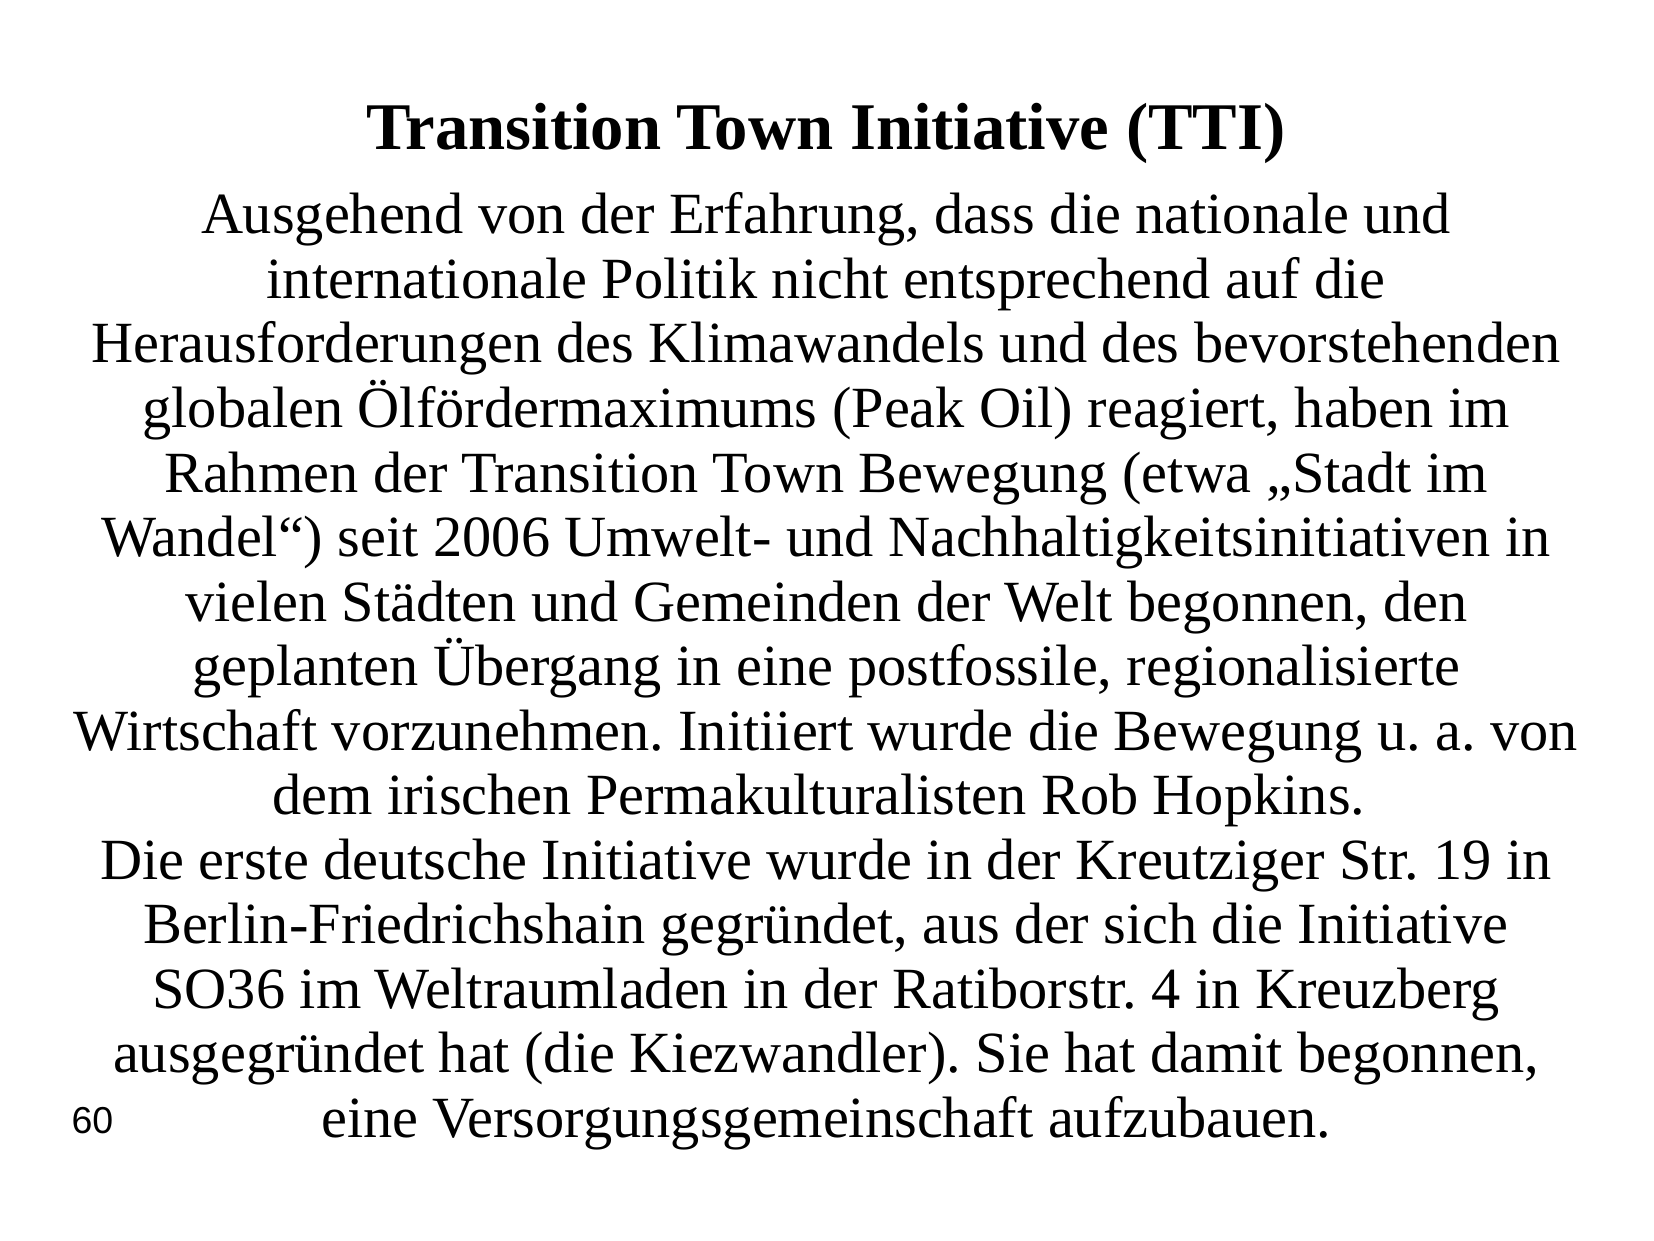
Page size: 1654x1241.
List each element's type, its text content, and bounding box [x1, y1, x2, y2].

text_box <Nummer> [56, 1092, 274, 1163]
text_box Transition Town Initiative (TTI) Ausgehend von der Erfahrung, dass die nationale und internationale Politik nicht entsprechend auf die Herausforderungen des Klimawandels und des bevorstehenden globalen Ölfördermaximums (Peak Oil) reagiert, haben im Rahmen der Transition Town Bewegung (etwa „Stadt im Wandel“) seit 2006 Umwelt- und Nachhaltigkeitsinitiativen in vielen Städten und Gemeinden der Welt begonnen, den geplanten Übergang in eine postfossile, regionalisierte Wirtschaft vorzunehmen. Initiiert wurde die Bewegung u. a. von dem irischen Permakulturalisten Rob Hopkins. Die erste deutsche Initiative wurde in der Kreutziger Str. 19 in Berlin-Friedrichshain gegründet, aus der sich die Initiative SO36 im Weltraumladen in der Ratiborstr. 4 in Kreuzberg ausgegründet hat (die Kiezwandler). Sie hat damit begonnen, eine Versorgungsgemeinschaft aufzubauen. [59, 82, 1595, 1158]
